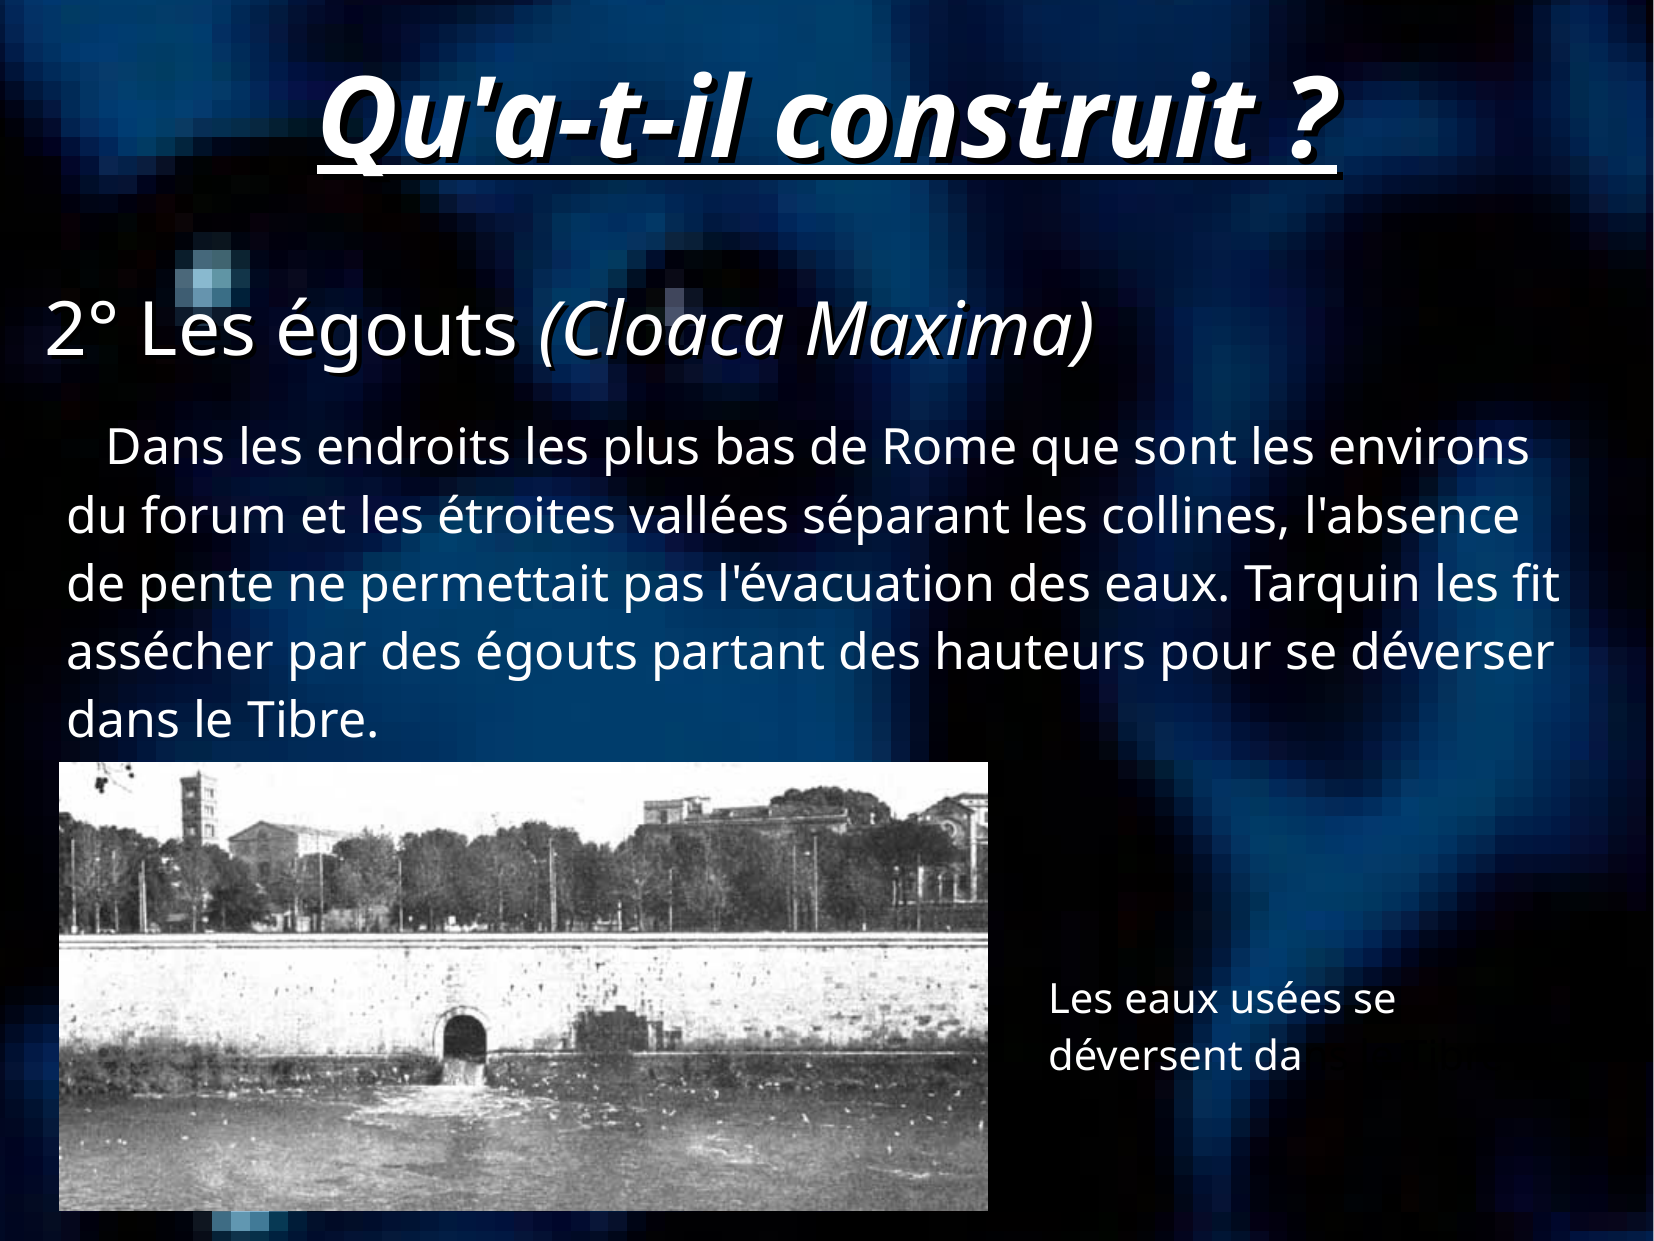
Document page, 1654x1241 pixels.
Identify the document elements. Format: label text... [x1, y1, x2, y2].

text_box Qu'a-t-il construit ? [206, 29, 1447, 202]
text_box Les eaux usées se déversent dans le Tibre [1033, 961, 1565, 1093]
text_box 2° Les égouts (Cloaca Maxima) [29, 267, 1359, 492]
picture [0, 0, 1654, 1241]
text_box Dans les endroits les plus bas de Rome que sont les environs du forum et les étroites vallées séparant les collines, l'absence de pente ne permettait pas l'évacuation des eaux. Tarquin les fit assécher par des égouts partant des hauteurs pour se déverser dans le Tibre. [51, 403, 1588, 768]
